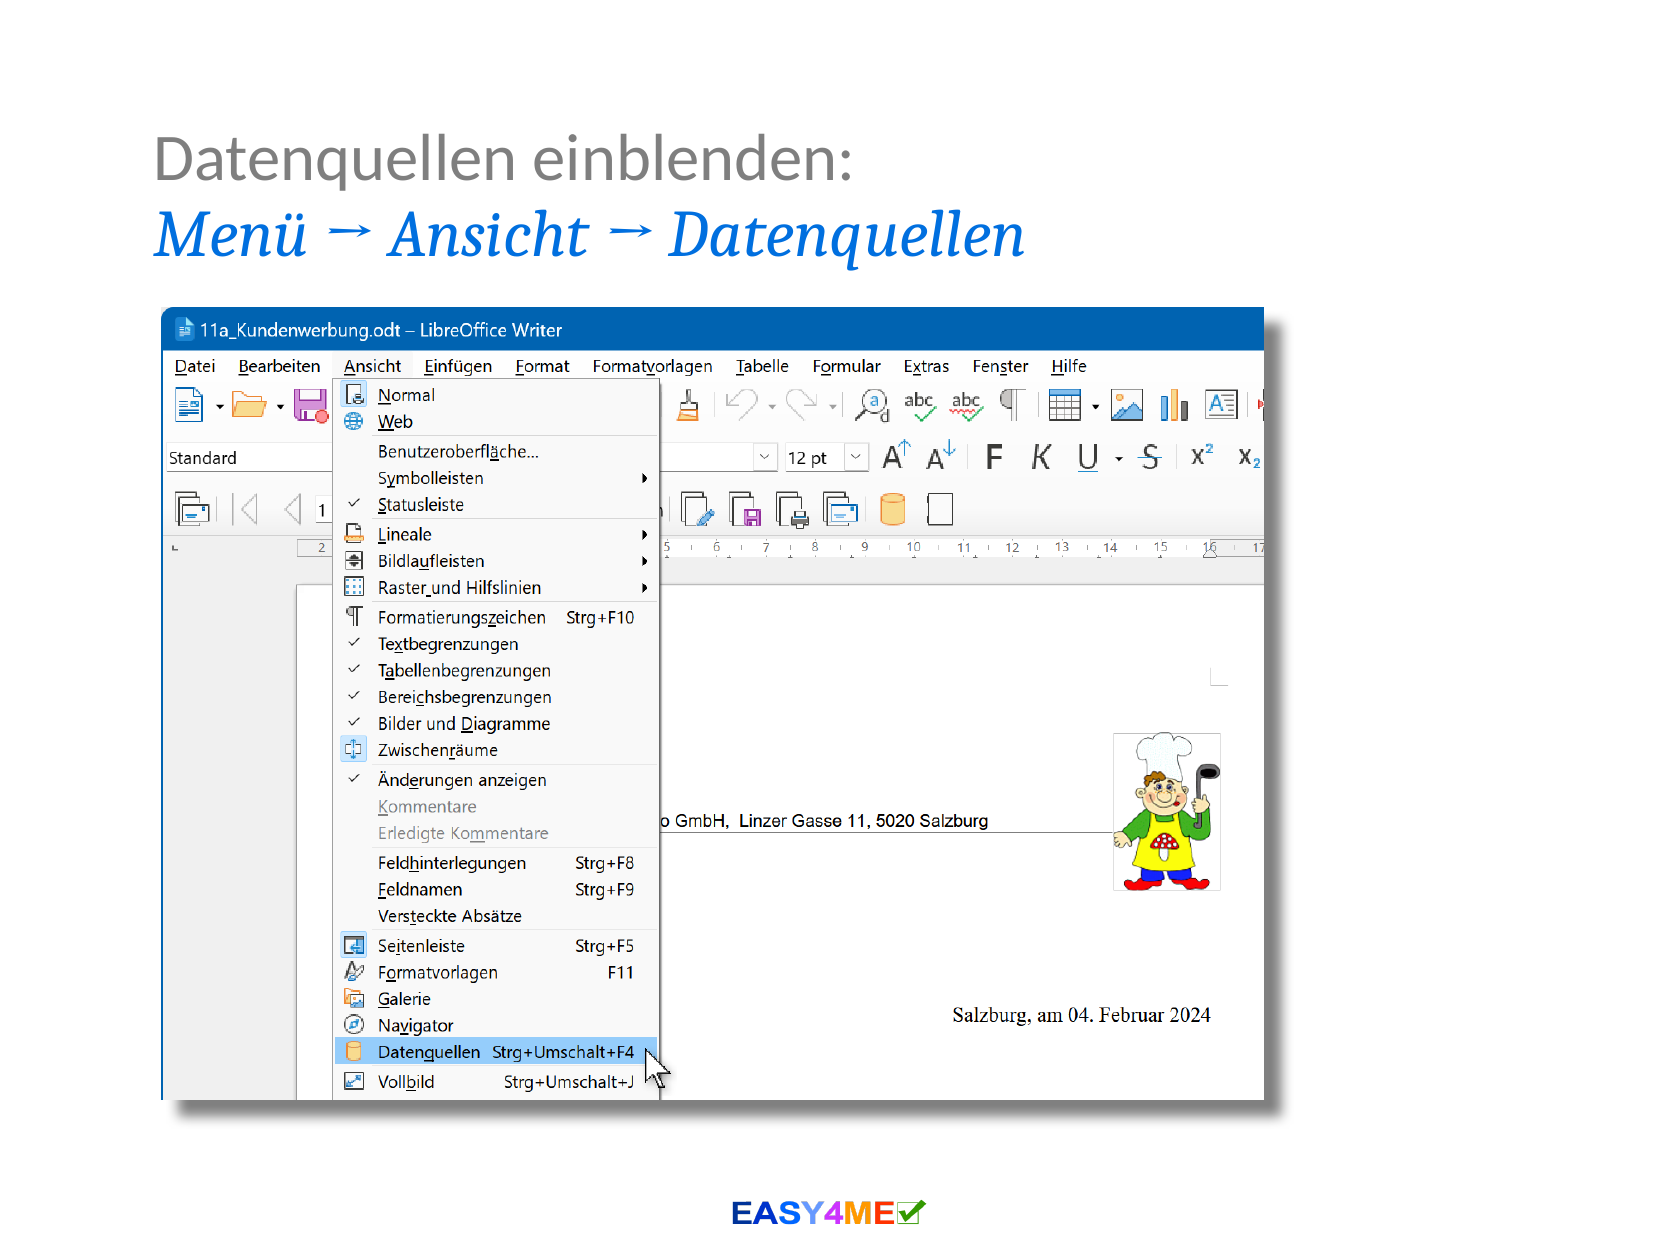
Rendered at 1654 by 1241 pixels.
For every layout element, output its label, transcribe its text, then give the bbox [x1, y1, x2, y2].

picture [161, 307, 1264, 1100]
list Datenquellen einblenden: Menü → Ansicht → Datenquellen [82, 129, 1571, 969]
picture [726, 1195, 934, 1229]
